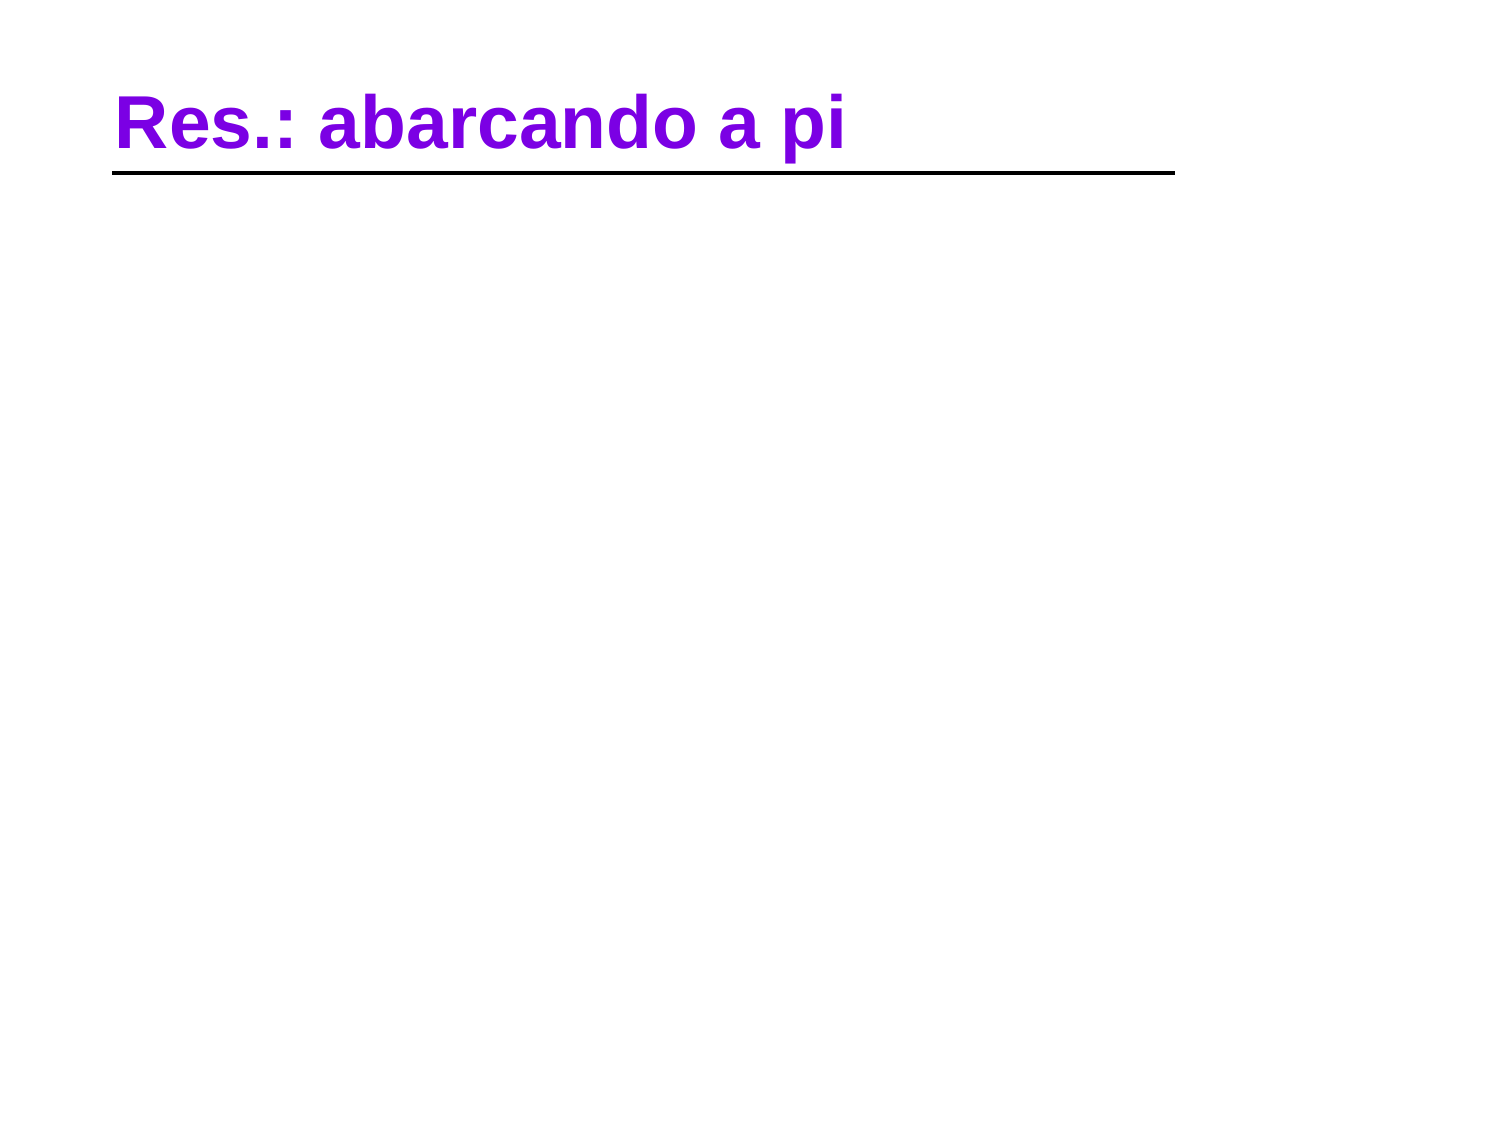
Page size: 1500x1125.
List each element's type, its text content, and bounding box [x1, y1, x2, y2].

text_box Res.: abarcando a pi [100, 66, 1376, 171]
